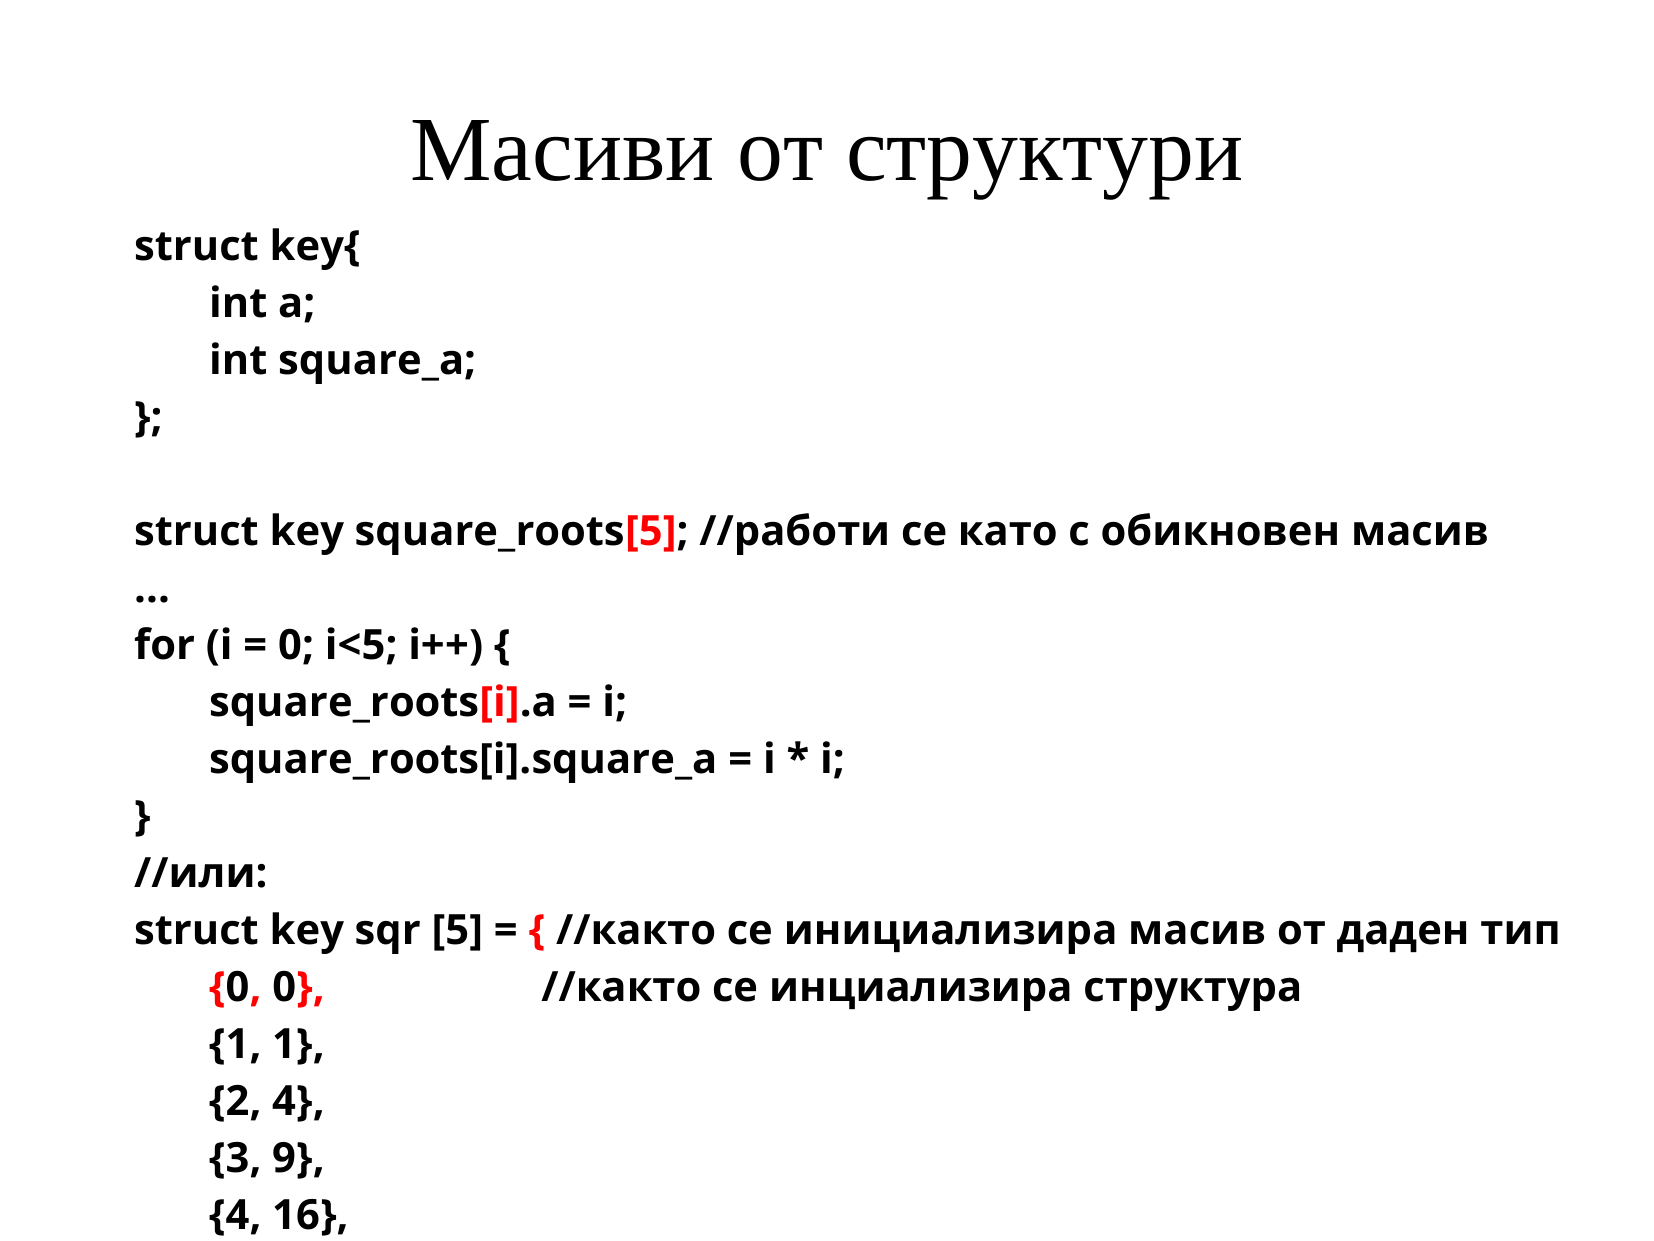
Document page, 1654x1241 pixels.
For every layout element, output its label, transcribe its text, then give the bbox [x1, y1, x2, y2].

title Масиви от структури [121, 46, 1534, 208]
text_box struct key{ int a; int square_a; }; struct key square_roots[5]; //работи се като с обикновен масив ... for (i = 0; i<5; i++) { square_roots[i].a = i; square_roots[i].square_a = i * i; } //или: struct key sqr [5] = { //както се инициализира масив от даден тип {0, 0}, //както се инциализира структура {1, 1}, {2, 4}, {3, 9}, {4, 16}, }; [119, 208, 1631, 1126]
